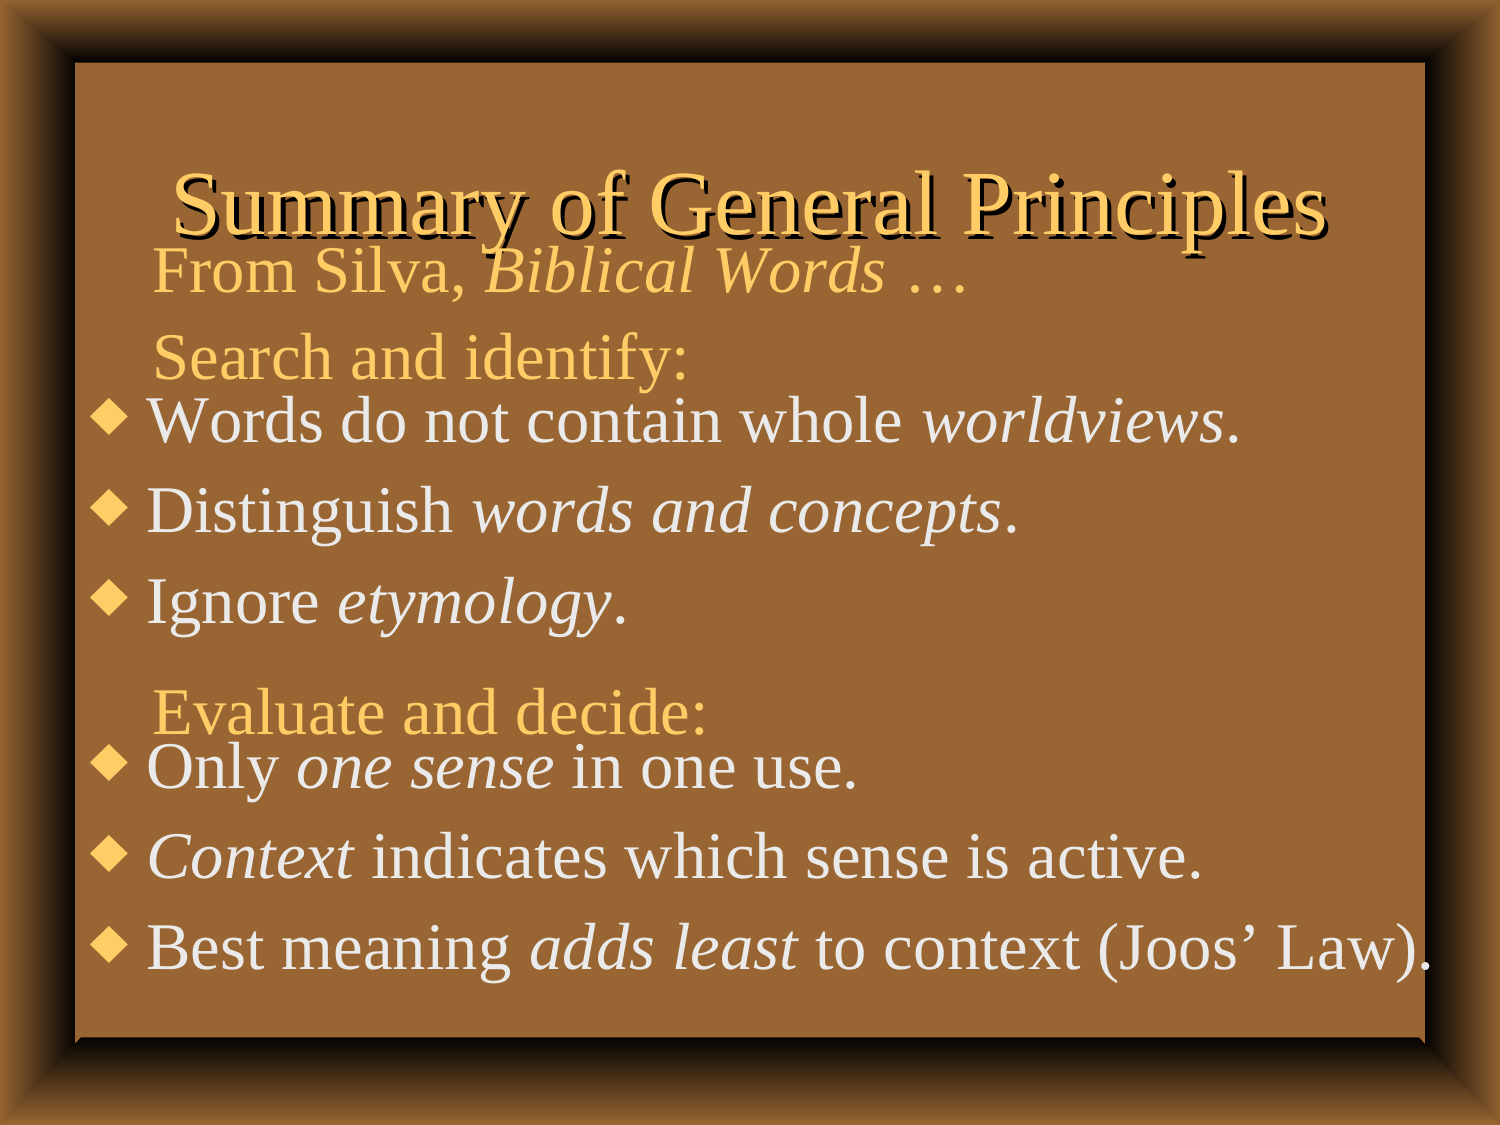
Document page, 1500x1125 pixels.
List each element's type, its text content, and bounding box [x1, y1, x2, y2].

list Words do not contain whole worldviews. Distinguish words and concepts. Ignore etymology. Only one sense in one use. Context indicates which sense is active. Best meaning adds least to context (Joos’ Law). [75, 375, 1475, 1051]
text_box From Silva, Biblical Words … [137, 224, 1051, 315]
text_box Evaluate and decide: [137, 667, 788, 757]
title Summary of General Principles [112, 74, 1388, 263]
text_box Search and identify: [137, 312, 988, 402]
